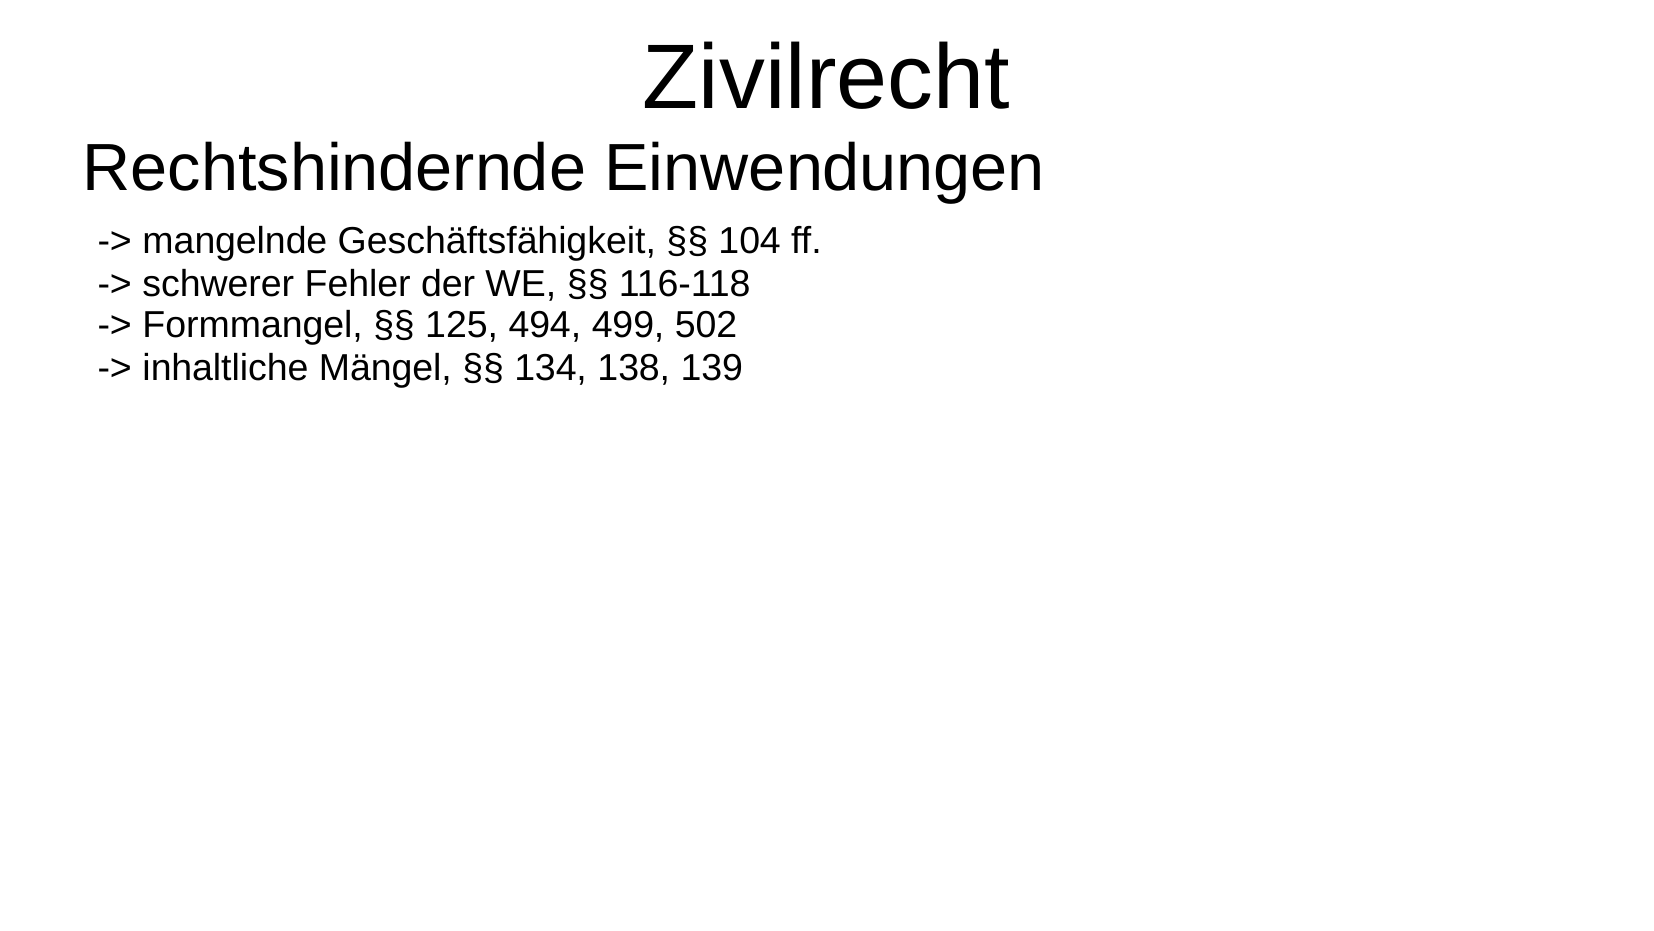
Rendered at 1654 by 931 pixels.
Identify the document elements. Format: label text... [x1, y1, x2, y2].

title Zivilrecht [82, 23, 1571, 129]
list Rechtshindernde Einwendungen [82, 129, 1571, 212]
text_box -> mangelnde Geschäftsfähigkeit, §§ 104 ff. -> schwerer Fehler der WE, §§ 116-118 -> Formmangel, §§ 125, 494, 499, 502 -> inhaltliche Mängel, §§ 134, 138, 139 [82, 212, 1571, 839]
